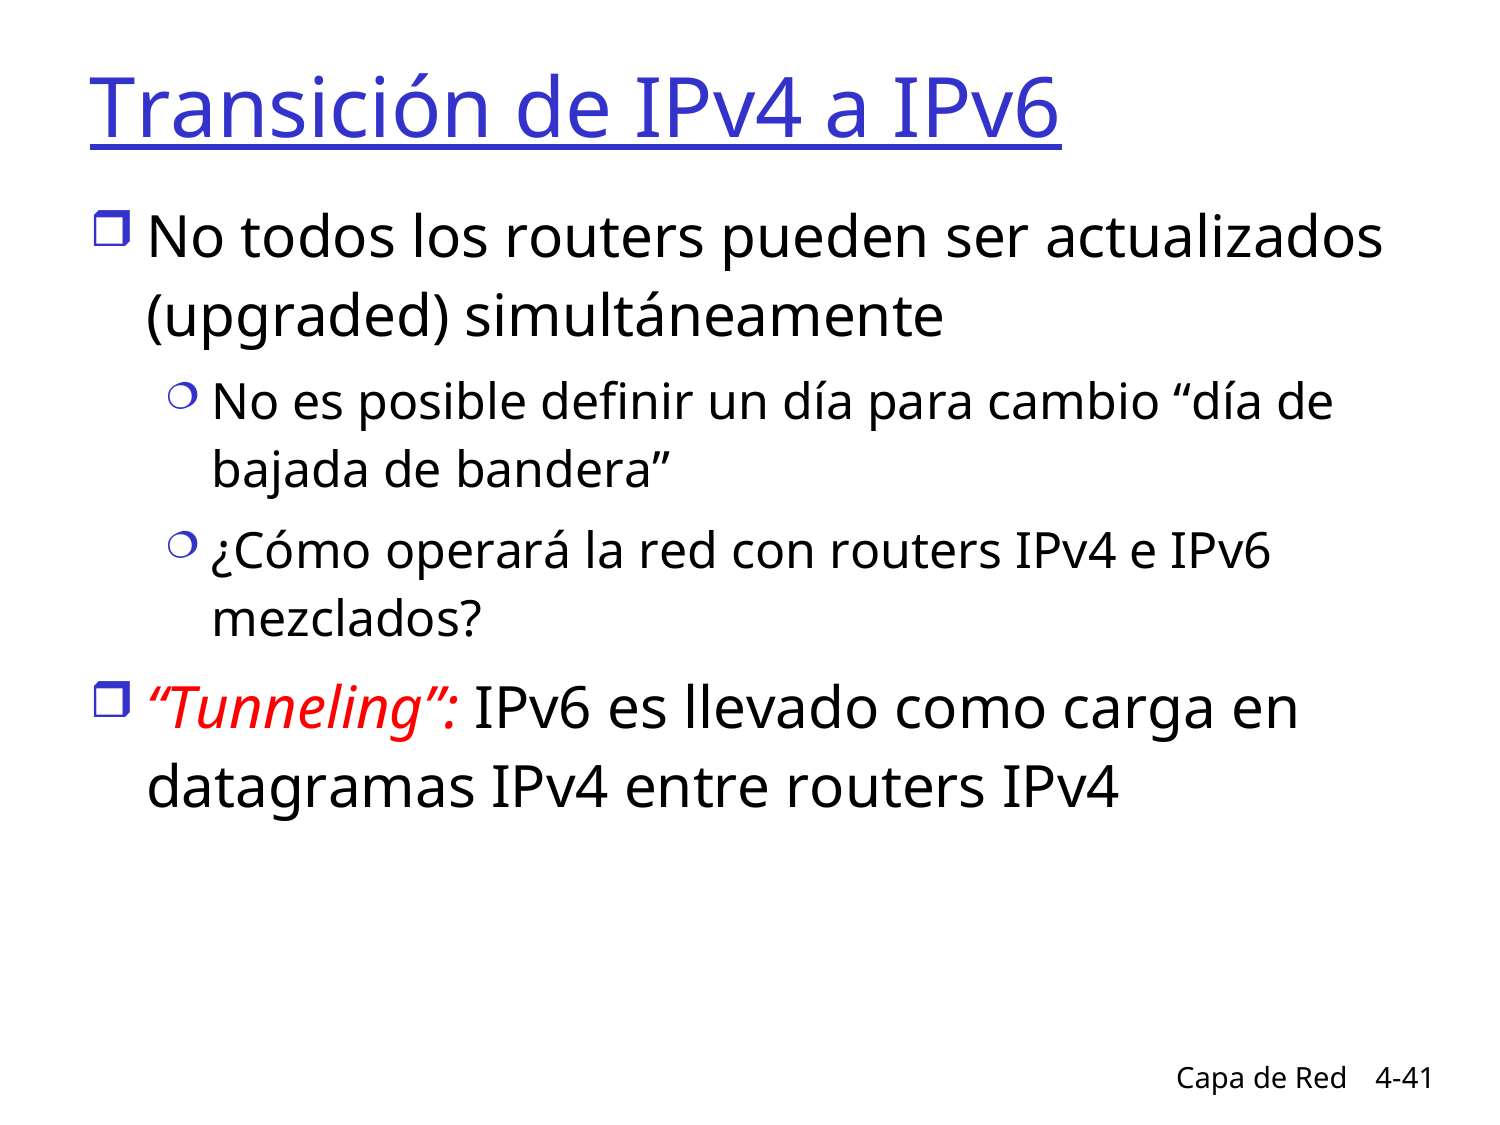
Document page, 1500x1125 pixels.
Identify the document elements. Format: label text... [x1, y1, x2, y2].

list No todos los routers pueden ser actualizados (upgraded) simultáneamente No es posible definir un día para cambio “día de bajada de bandera” ¿Cómo operará la red con routers IPv4 e IPv6 mezclados? “Tunneling”: IPv6 es llevado como carga en datagramas IPv4 entre routers IPv4 [75, 187, 1463, 1044]
title Transición de IPv4 a IPv6 [75, 15, 1463, 187]
